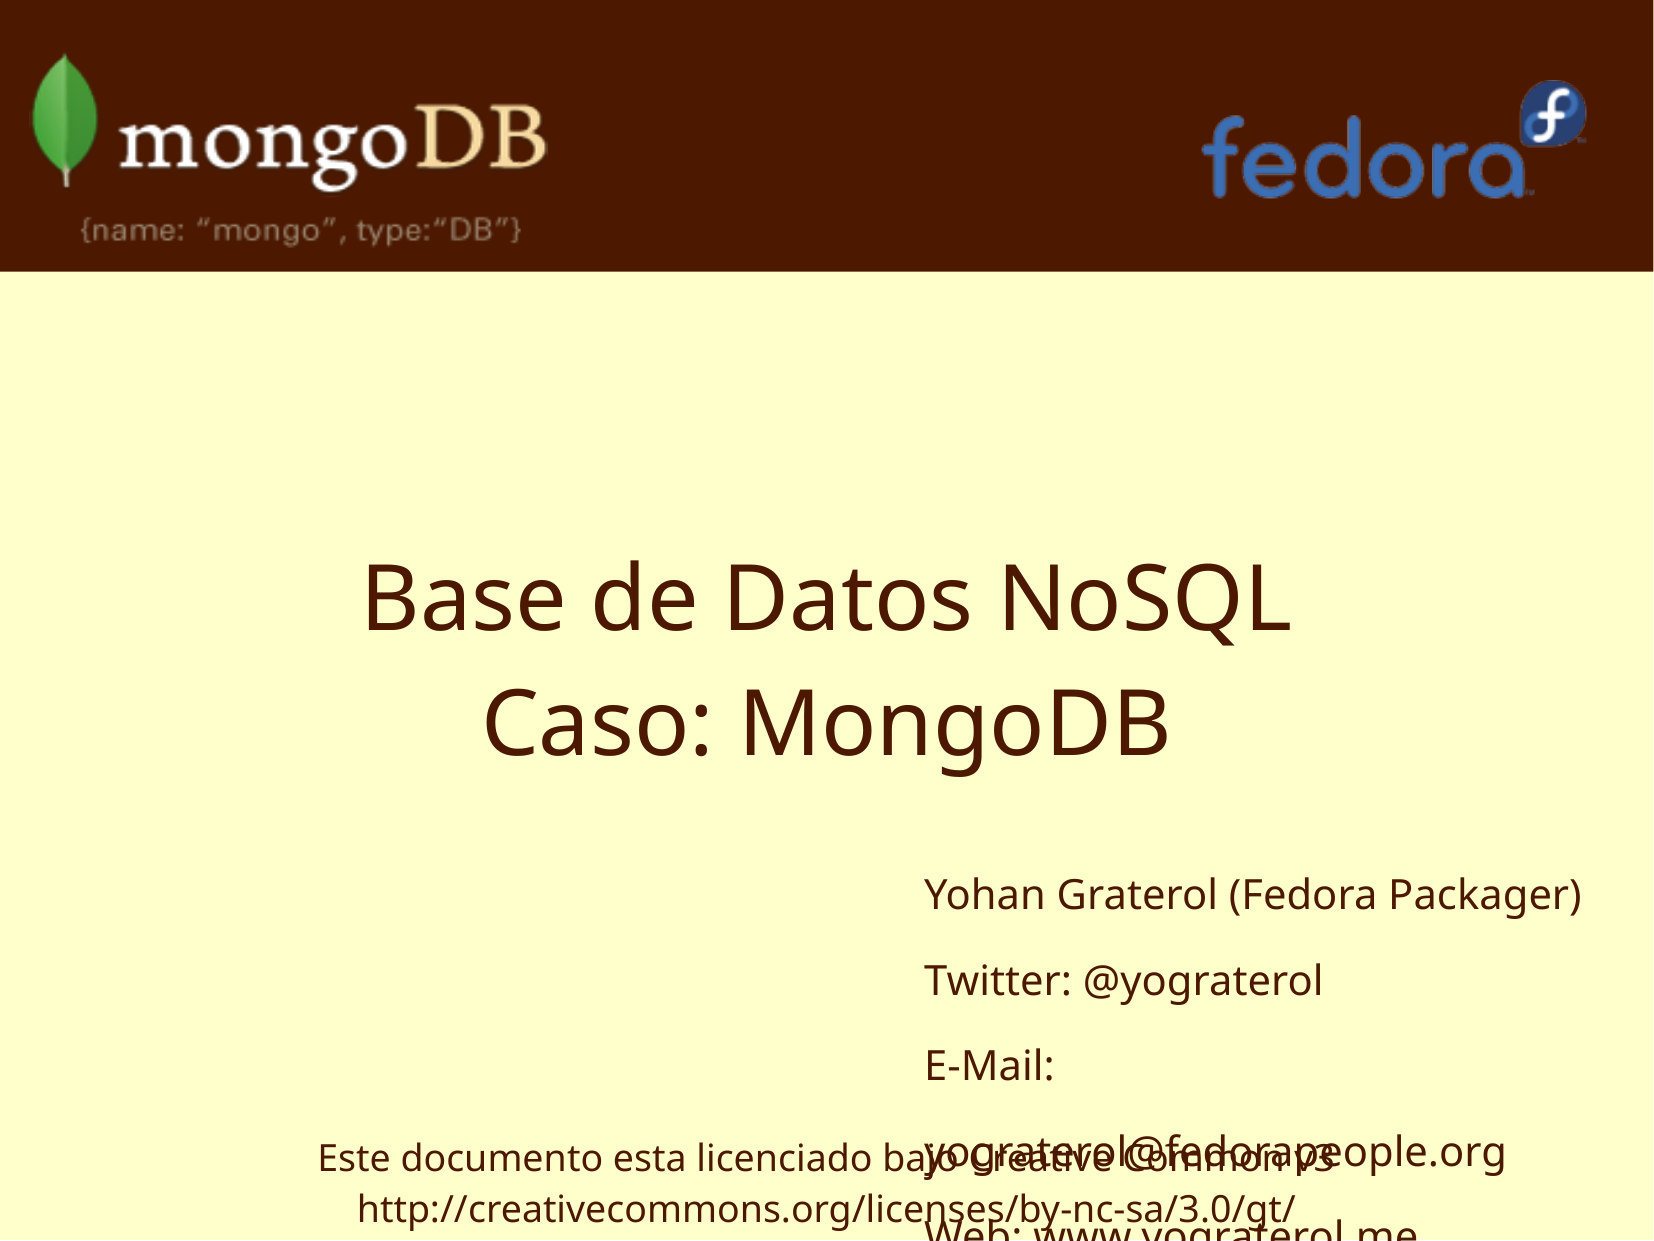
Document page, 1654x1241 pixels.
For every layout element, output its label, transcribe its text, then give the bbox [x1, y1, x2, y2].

text_box Este documento esta licenciado bajo Creative Common v3 http://creativecommons.org/licenses/by-nc-sa/3.0/gt/legalcode [289, 1124, 1365, 1211]
text_box Yohan Graterol (Fedora Packager) Twitter: @yograterol E-Mail: yograterol@fedorapeople.org Web: www.yograterol.me [909, 829, 1630, 1063]
picture [1169, 42, 1618, 237]
text_box [0, 0, 1654, 272]
text_box Base de Datos NoSQL Caso: MongoDB [188, 525, 1465, 715]
picture [23, 47, 558, 255]
